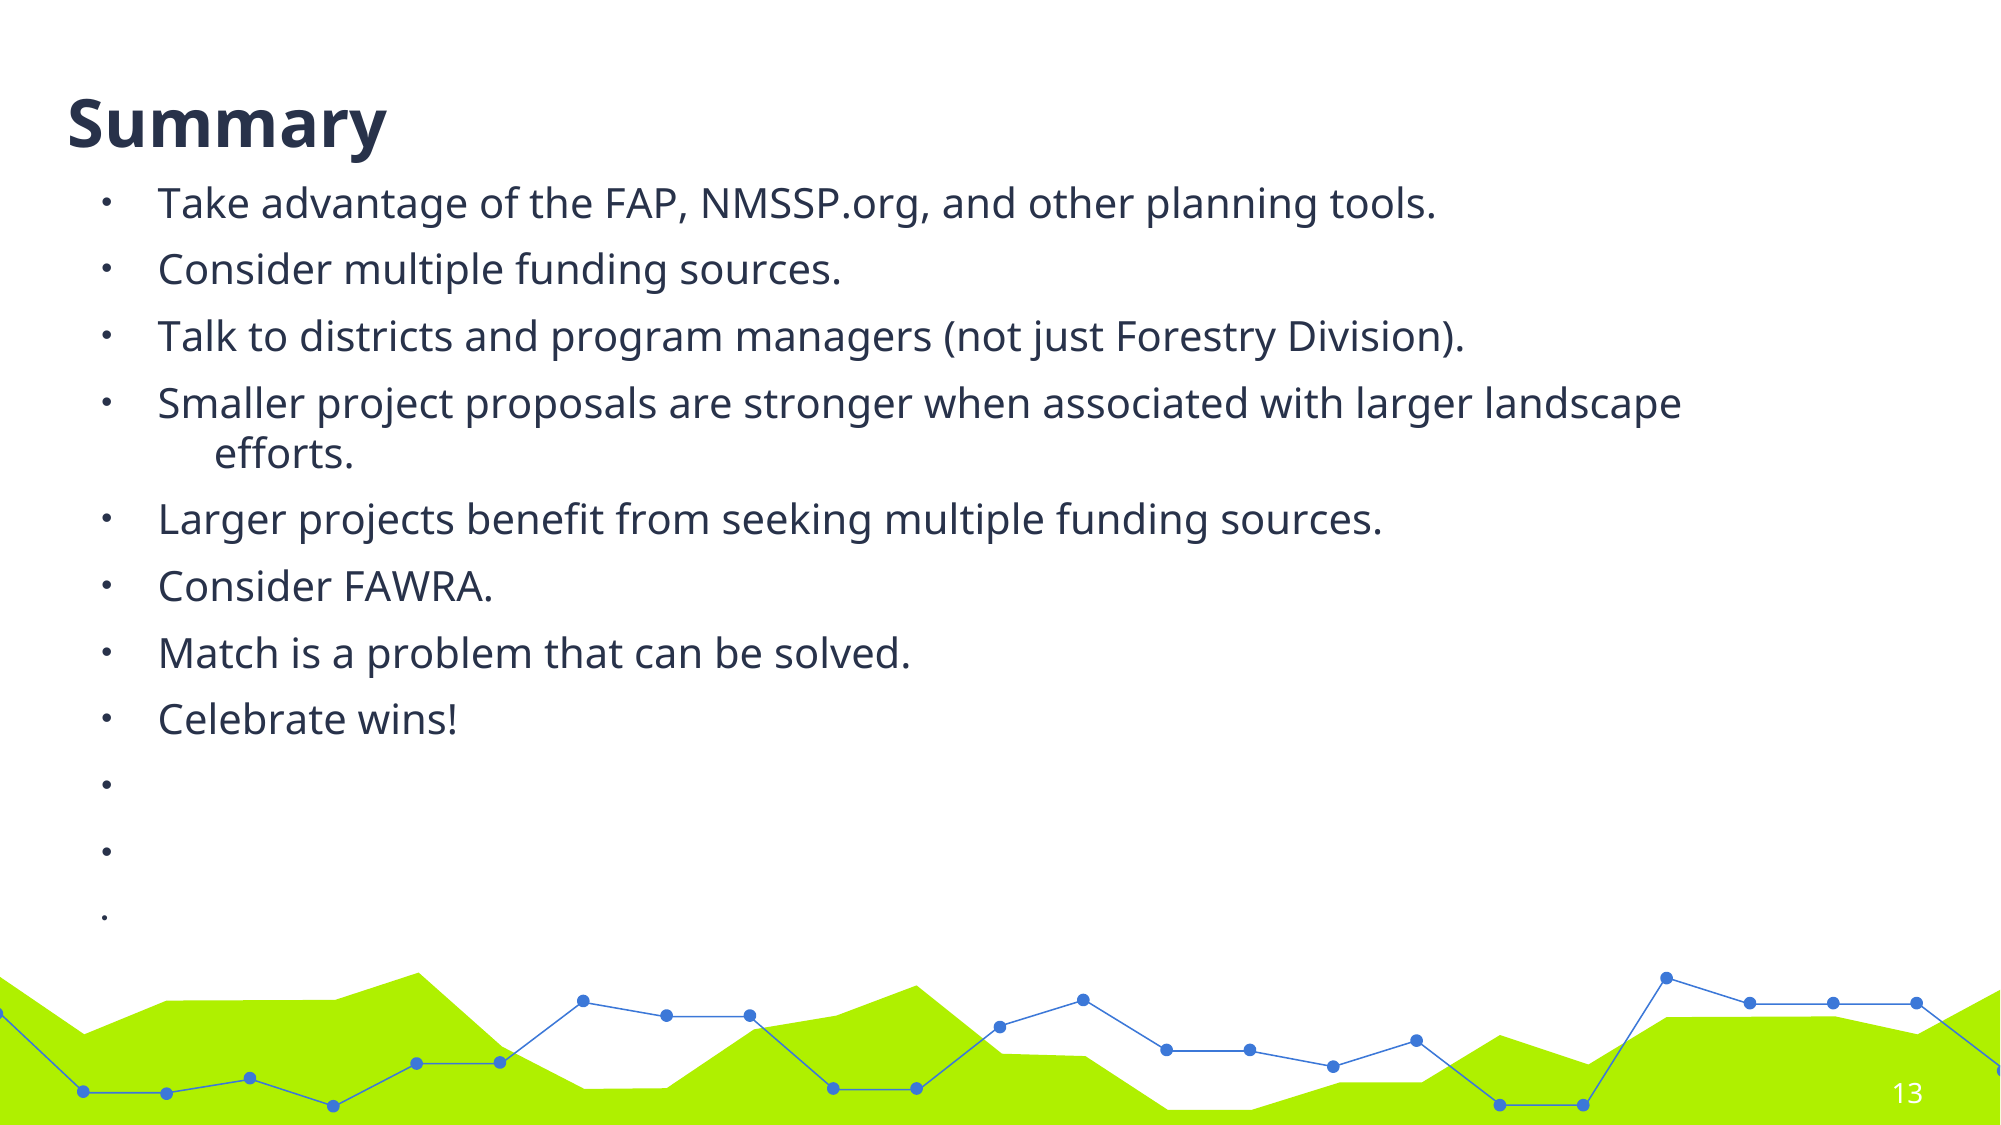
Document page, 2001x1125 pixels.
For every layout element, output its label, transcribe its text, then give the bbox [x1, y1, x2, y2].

title Summary [47, 60, 1808, 157]
text_box Take advantage of the FAP, NMSSP.org, and other planning tools. Consider multiple funding sources. Talk to districts and program managers (not just Forestry Division). Smaller project proposals are stronger when associated with larger landscape efforts. Larger projects benefit from seeking multiple funding sources. Consider FAWRA. Match is a problem that can be solved. Celebrate wins! [81, 156, 1739, 867]
slide_number 13 [1871, 1055, 1992, 1125]
